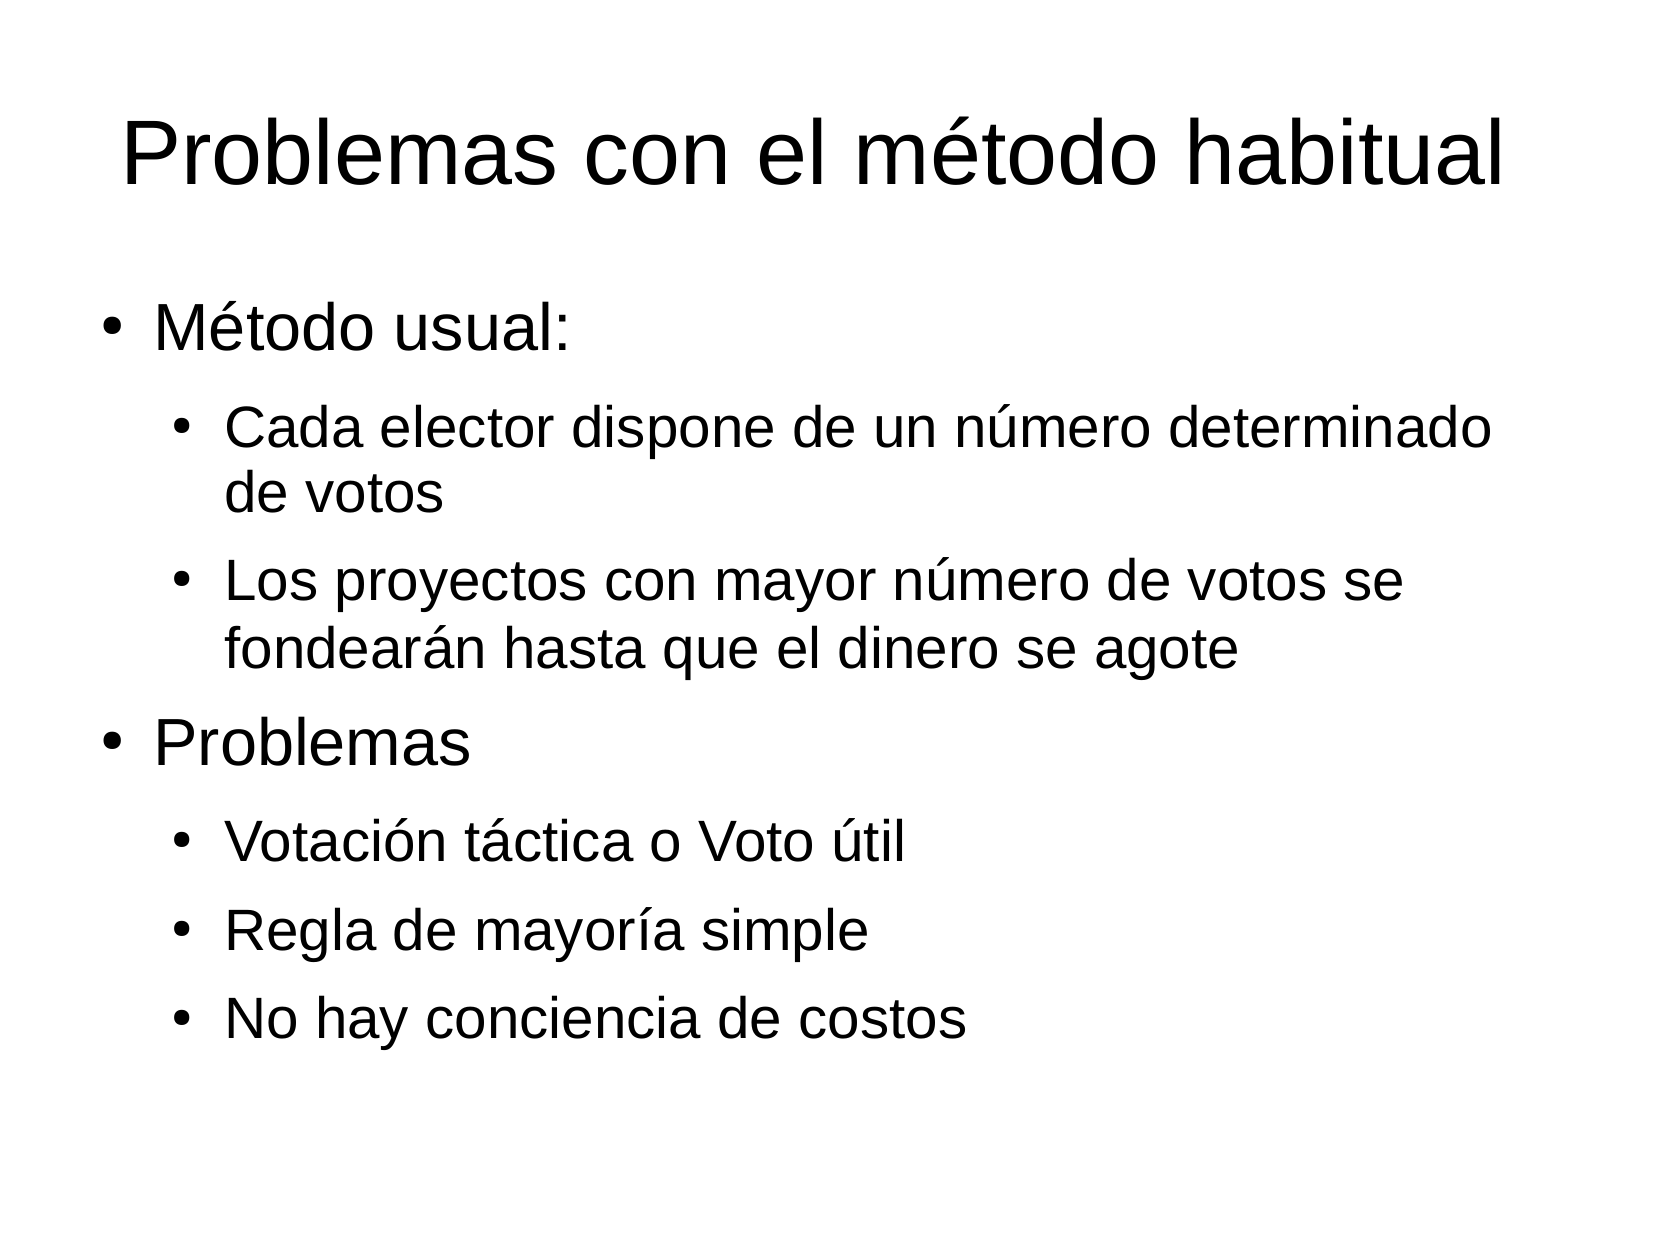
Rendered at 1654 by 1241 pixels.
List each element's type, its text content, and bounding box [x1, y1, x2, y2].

title Problemas con el método habitual [82, 49, 1571, 257]
list Método usual: Cada elector dispone de un número determinado de votos Los proyectos con mayor número de votos se fondearán hasta que el dinero se agote Problemas Votación táctica o Voto útil Regla de mayoría simple No hay conciencia de costos [82, 290, 1571, 1109]
